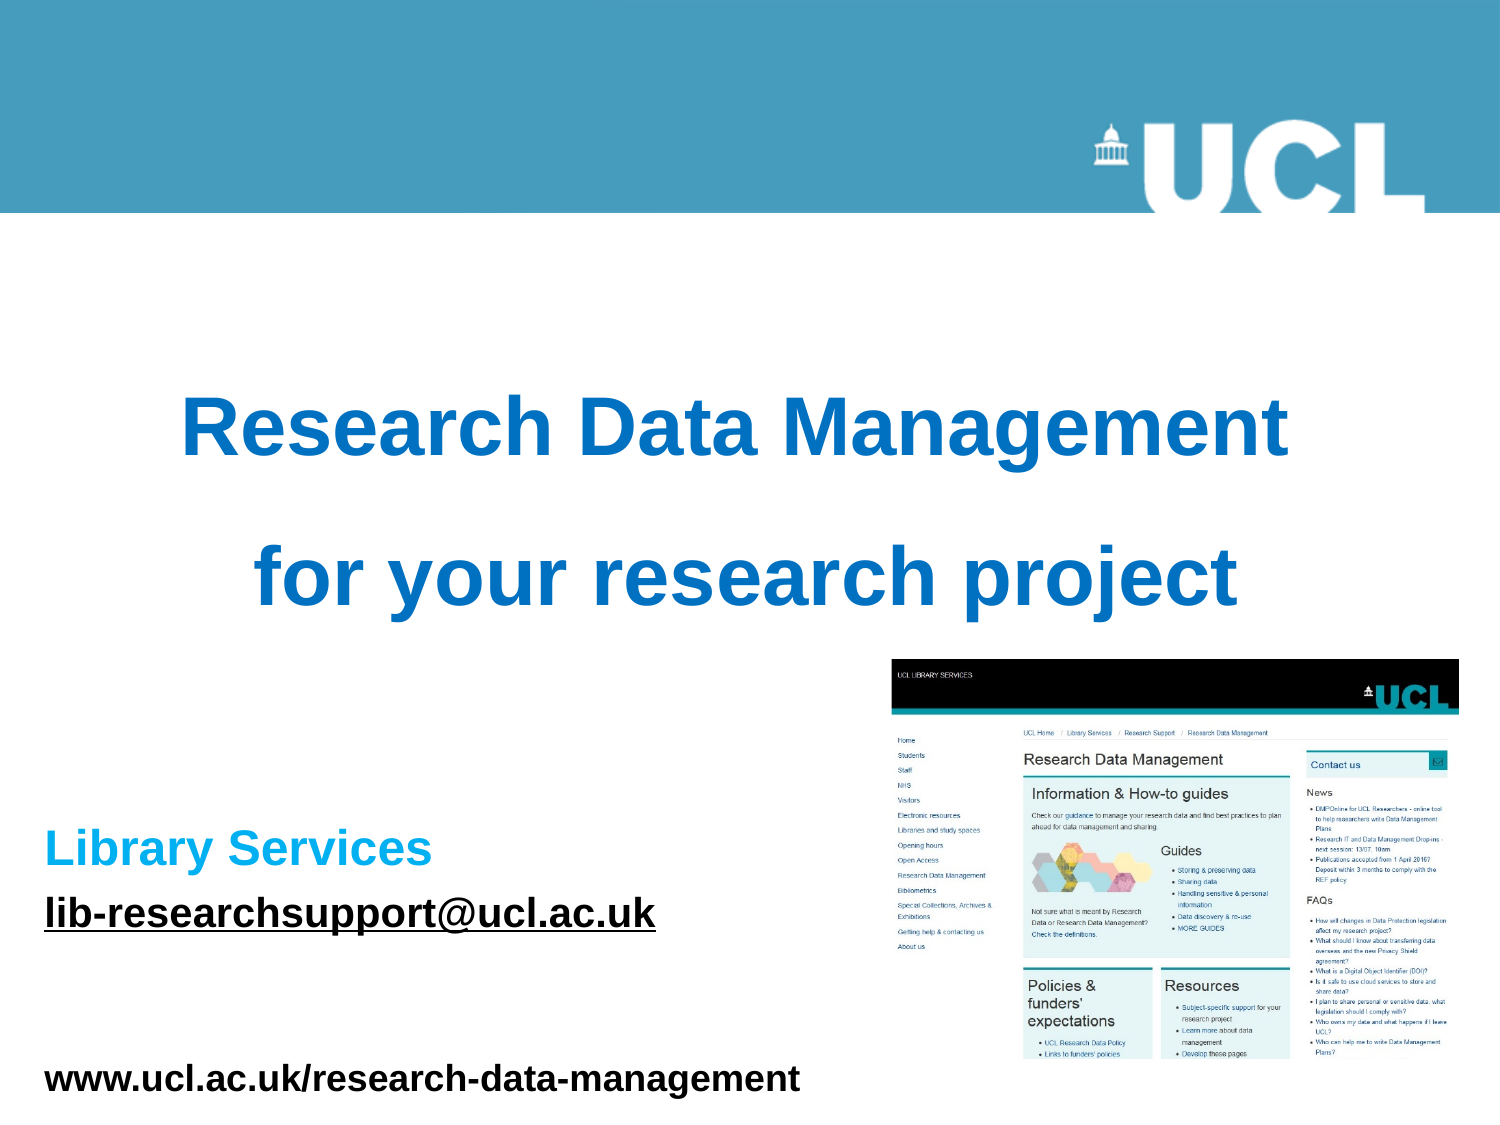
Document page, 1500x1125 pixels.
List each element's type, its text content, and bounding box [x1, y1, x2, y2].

subtitle Library Services lib-researchsupport@ucl.ac.uk [29, 808, 680, 1045]
title Research Data Management for your research project [49, 314, 1444, 681]
text_box www.ucl.ac.uk/research-data-management [29, 1047, 1500, 1107]
picture [891, 659, 1459, 1059]
